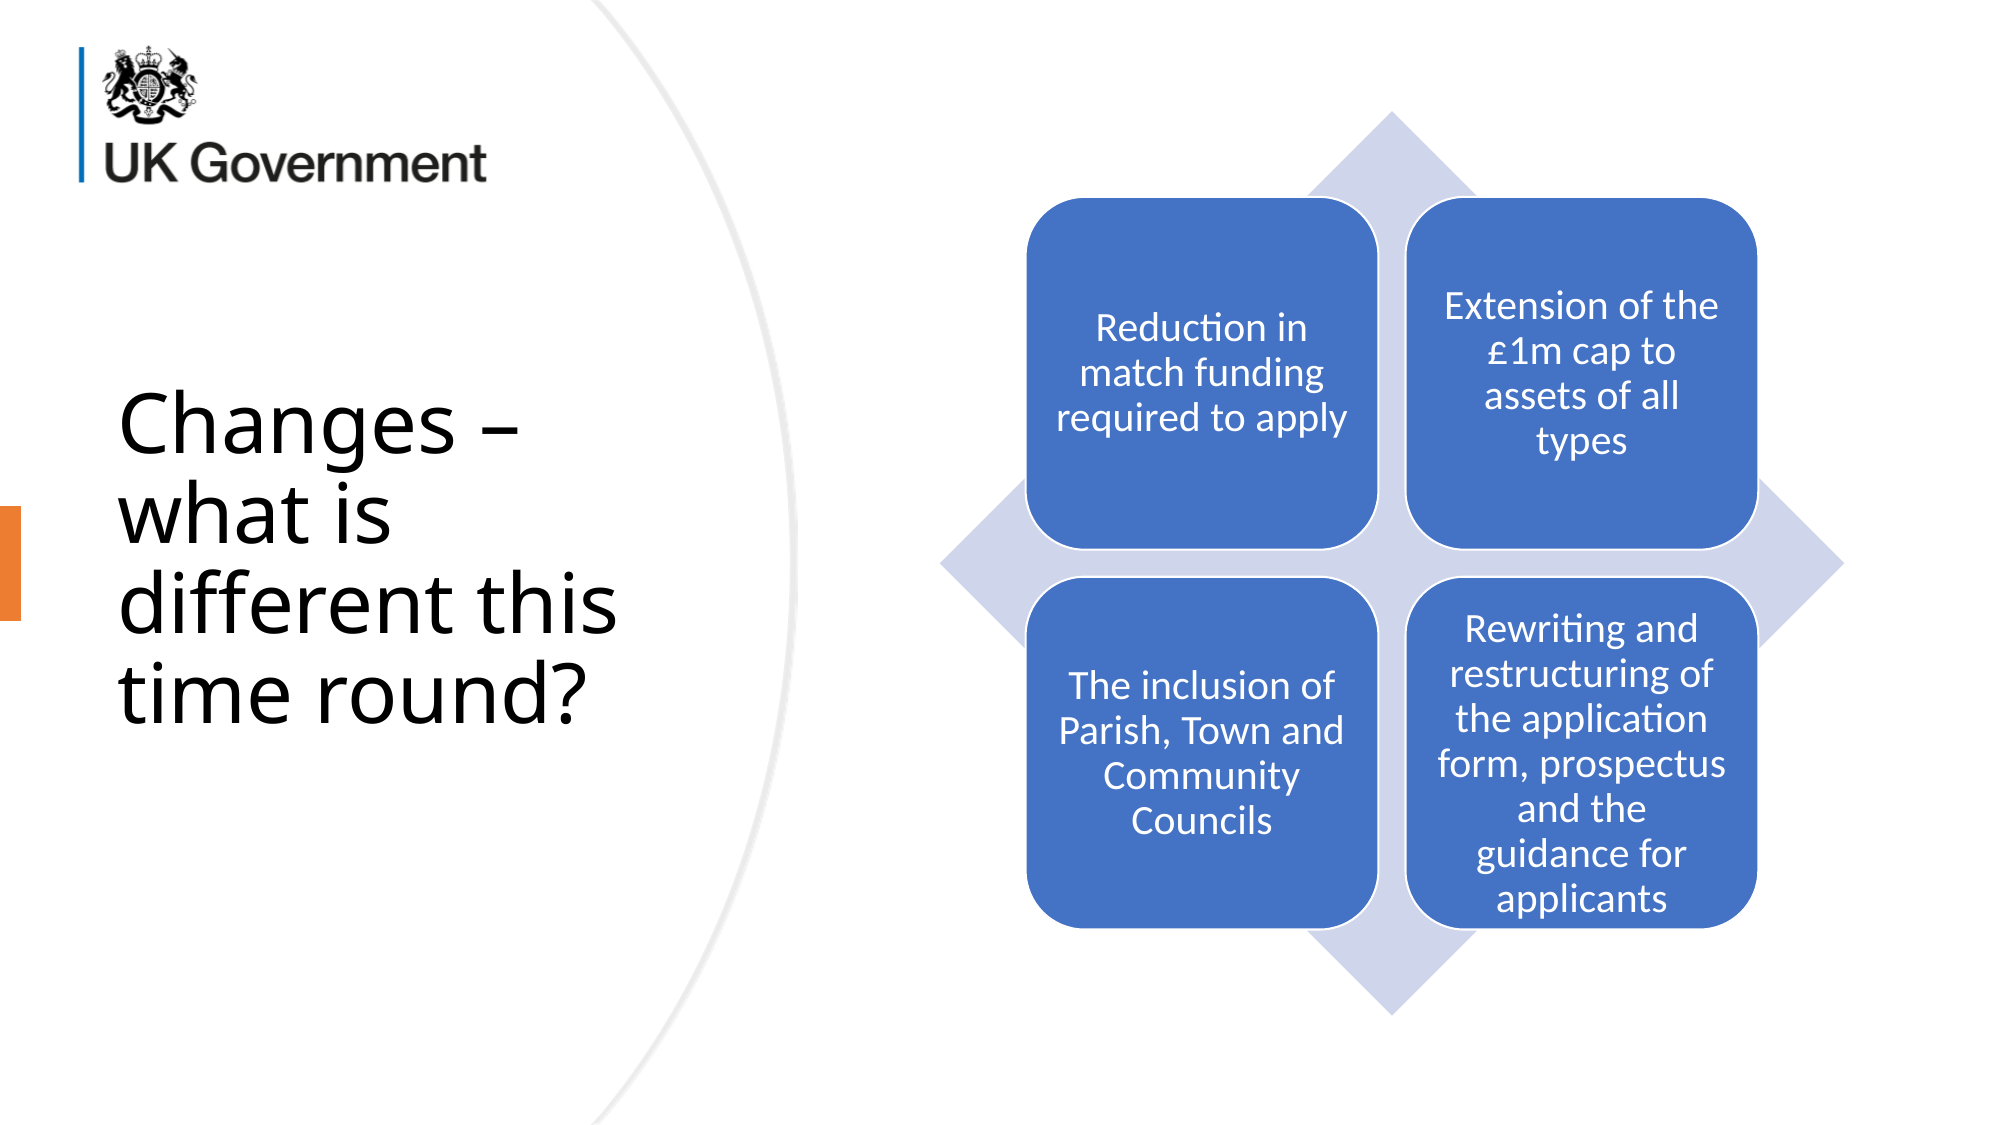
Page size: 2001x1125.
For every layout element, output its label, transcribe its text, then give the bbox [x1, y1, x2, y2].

title Changes – what is different this time round? [101, 190, 694, 934]
text_box Reduction in match funding required to apply [1025, 196, 1379, 550]
text_box Extension of the £1m cap to assets of all types [1405, 196, 1759, 550]
text_box The inclusion of Parish, Town and Community Councils [1025, 576, 1379, 930]
picture [62, 30, 537, 217]
text_box [0, 0, 2000, 1125]
text_box Rewriting and restructuring of the application form, prospectus and the guidance for applicants [1405, 576, 1759, 930]
